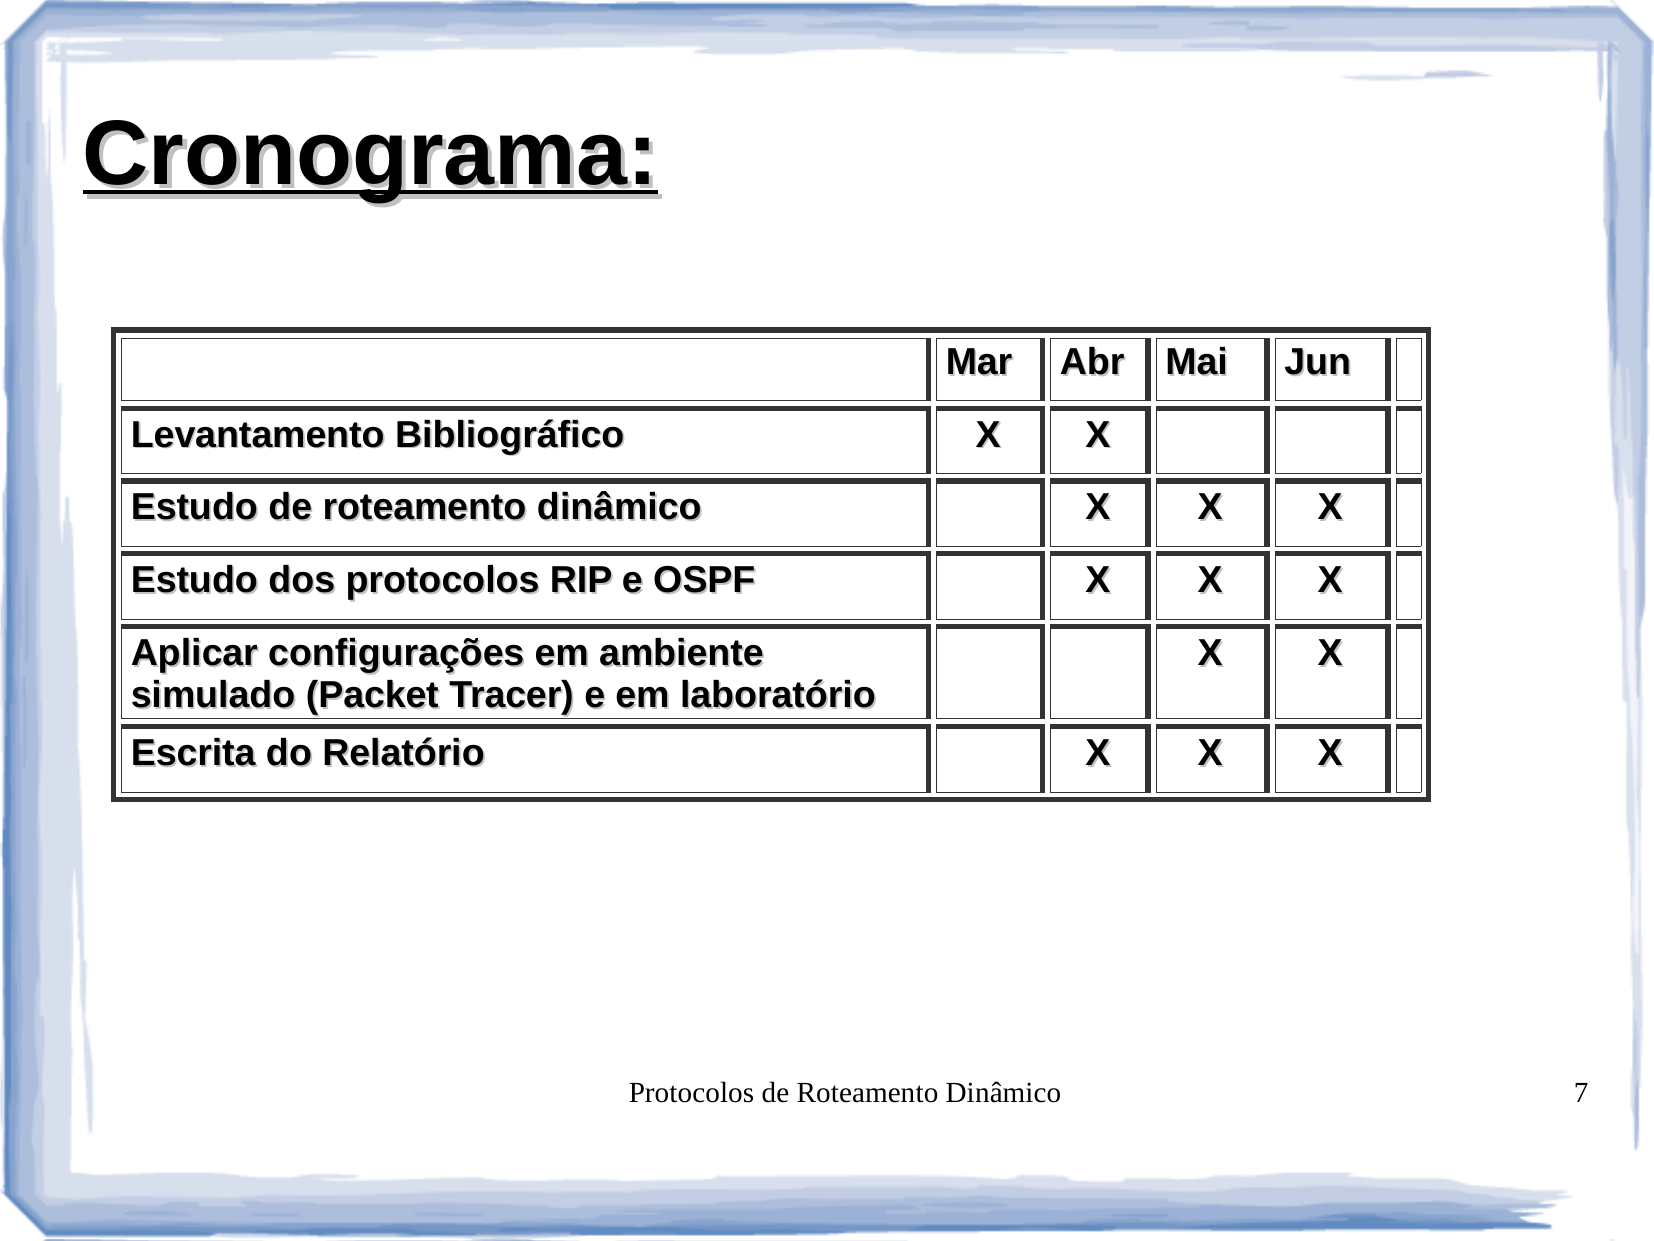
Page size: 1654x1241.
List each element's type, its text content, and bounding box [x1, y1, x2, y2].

table_cell X [1276, 556, 1385, 619]
table_cell [1157, 411, 1264, 473]
table_cell [937, 556, 1040, 619]
table_cell [937, 484, 1040, 546]
table_cell X [1151, 551, 1270, 624]
table_header Abr [1045, 333, 1151, 405]
table_cell X [1270, 624, 1391, 724]
table_header Mar [937, 339, 1040, 400]
table_cell Estudo dos protocolos RIP e OSPF [122, 556, 926, 619]
table_cell X [1051, 484, 1145, 546]
table_cell [931, 478, 1045, 551]
table_cell X [1151, 478, 1270, 551]
table_cell X [1157, 629, 1264, 718]
table_cell X [1151, 724, 1270, 797]
table_cell [1391, 551, 1426, 624]
table_header Mar [931, 333, 1045, 405]
table_cell X [1157, 729, 1264, 792]
table_cell Estudo dos protocolos RIP e OSPF [116, 551, 931, 624]
table_header Jun [1270, 333, 1391, 405]
table_cell Estudo de roteamento dinâmico [116, 478, 931, 551]
table_cell X [1045, 478, 1151, 551]
table_cell [1391, 478, 1426, 551]
title Cronograma: [82, 49, 1571, 257]
table_cell X [937, 411, 1040, 473]
table_cell Aplicar configurações em ambiente simulado (Packet Tracer) e em laboratório [122, 629, 926, 718]
table_cell X [1051, 729, 1145, 792]
table_cell [1276, 411, 1385, 473]
table_cell Estudo de roteamento dinâmico [122, 484, 926, 546]
table_cell Levantamento Bibliográfico [116, 405, 931, 478]
table_cell [1391, 624, 1426, 724]
table_header Abr [1051, 339, 1145, 400]
table_cell [1045, 624, 1151, 724]
table_cell X [1051, 411, 1145, 473]
table_cell X [1045, 405, 1151, 478]
table_header Mai [1151, 333, 1270, 405]
table_cell X [1276, 729, 1385, 792]
table_cell X [1151, 624, 1270, 724]
table_cell [937, 729, 1040, 792]
table_cell Aplicar configurações em ambiente simulado (Packet Tracer) e em laboratório [116, 624, 931, 724]
table_header [1391, 333, 1426, 405]
table_cell [1391, 724, 1426, 797]
table_cell X [1045, 724, 1151, 797]
picture [0, 0, 1654, 1241]
table_cell [1051, 629, 1145, 718]
table_header [122, 339, 926, 400]
table_cell X [931, 405, 1045, 478]
table_cell [1391, 405, 1426, 478]
table_cell X [1270, 724, 1391, 797]
table_cell [931, 624, 1045, 724]
table_cell Escrita do Relatório [116, 724, 931, 797]
table_cell Escrita do Relatório [122, 729, 926, 792]
table_cell X [1157, 484, 1264, 546]
table_cell X [1270, 551, 1391, 624]
table_cell Levantamento Bibliográfico [122, 411, 926, 473]
table_cell X [1276, 484, 1385, 546]
table_cell [1270, 405, 1391, 478]
table_cell [931, 551, 1045, 624]
table_cell X [1276, 629, 1385, 718]
table_cell [937, 629, 1040, 718]
table_header [116, 333, 931, 405]
table_header Mai [1157, 339, 1264, 400]
table_header Jun [1276, 339, 1385, 400]
table_cell X [1157, 556, 1264, 619]
table_cell X [1045, 551, 1151, 624]
table_cell [1397, 629, 1421, 718]
table_cell [931, 724, 1045, 797]
table_cell X [1270, 478, 1391, 551]
table_cell [1151, 405, 1270, 478]
table_cell X [1051, 556, 1145, 619]
